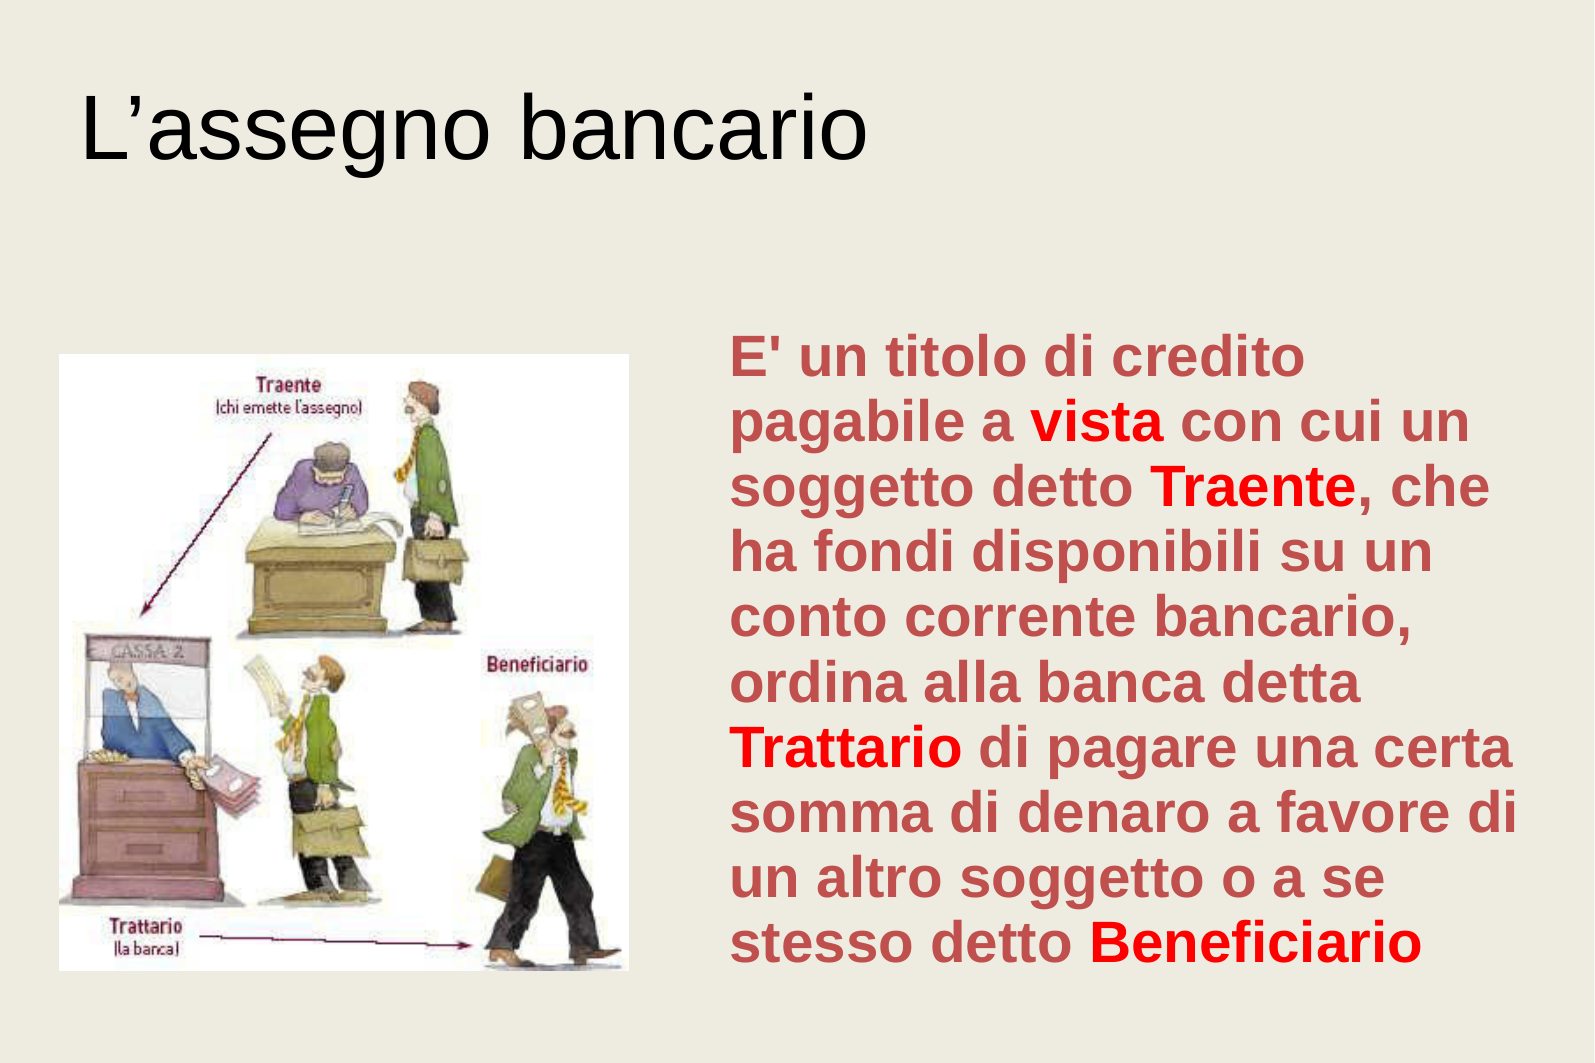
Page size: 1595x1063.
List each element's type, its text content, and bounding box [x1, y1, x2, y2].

picture [59, 354, 629, 971]
title L’assegno bancario [79, 42, 1515, 220]
text_box E' un titolo di credito pagabile a vista con cui un soggetto detto Traente, che ha fondi disponibili su un conto corrente bancario, ordina alla banca detta Trattario di pagare una certa somma di denaro a favore di un altro soggetto o a se stesso detto Beneficiario [714, 314, 1542, 994]
